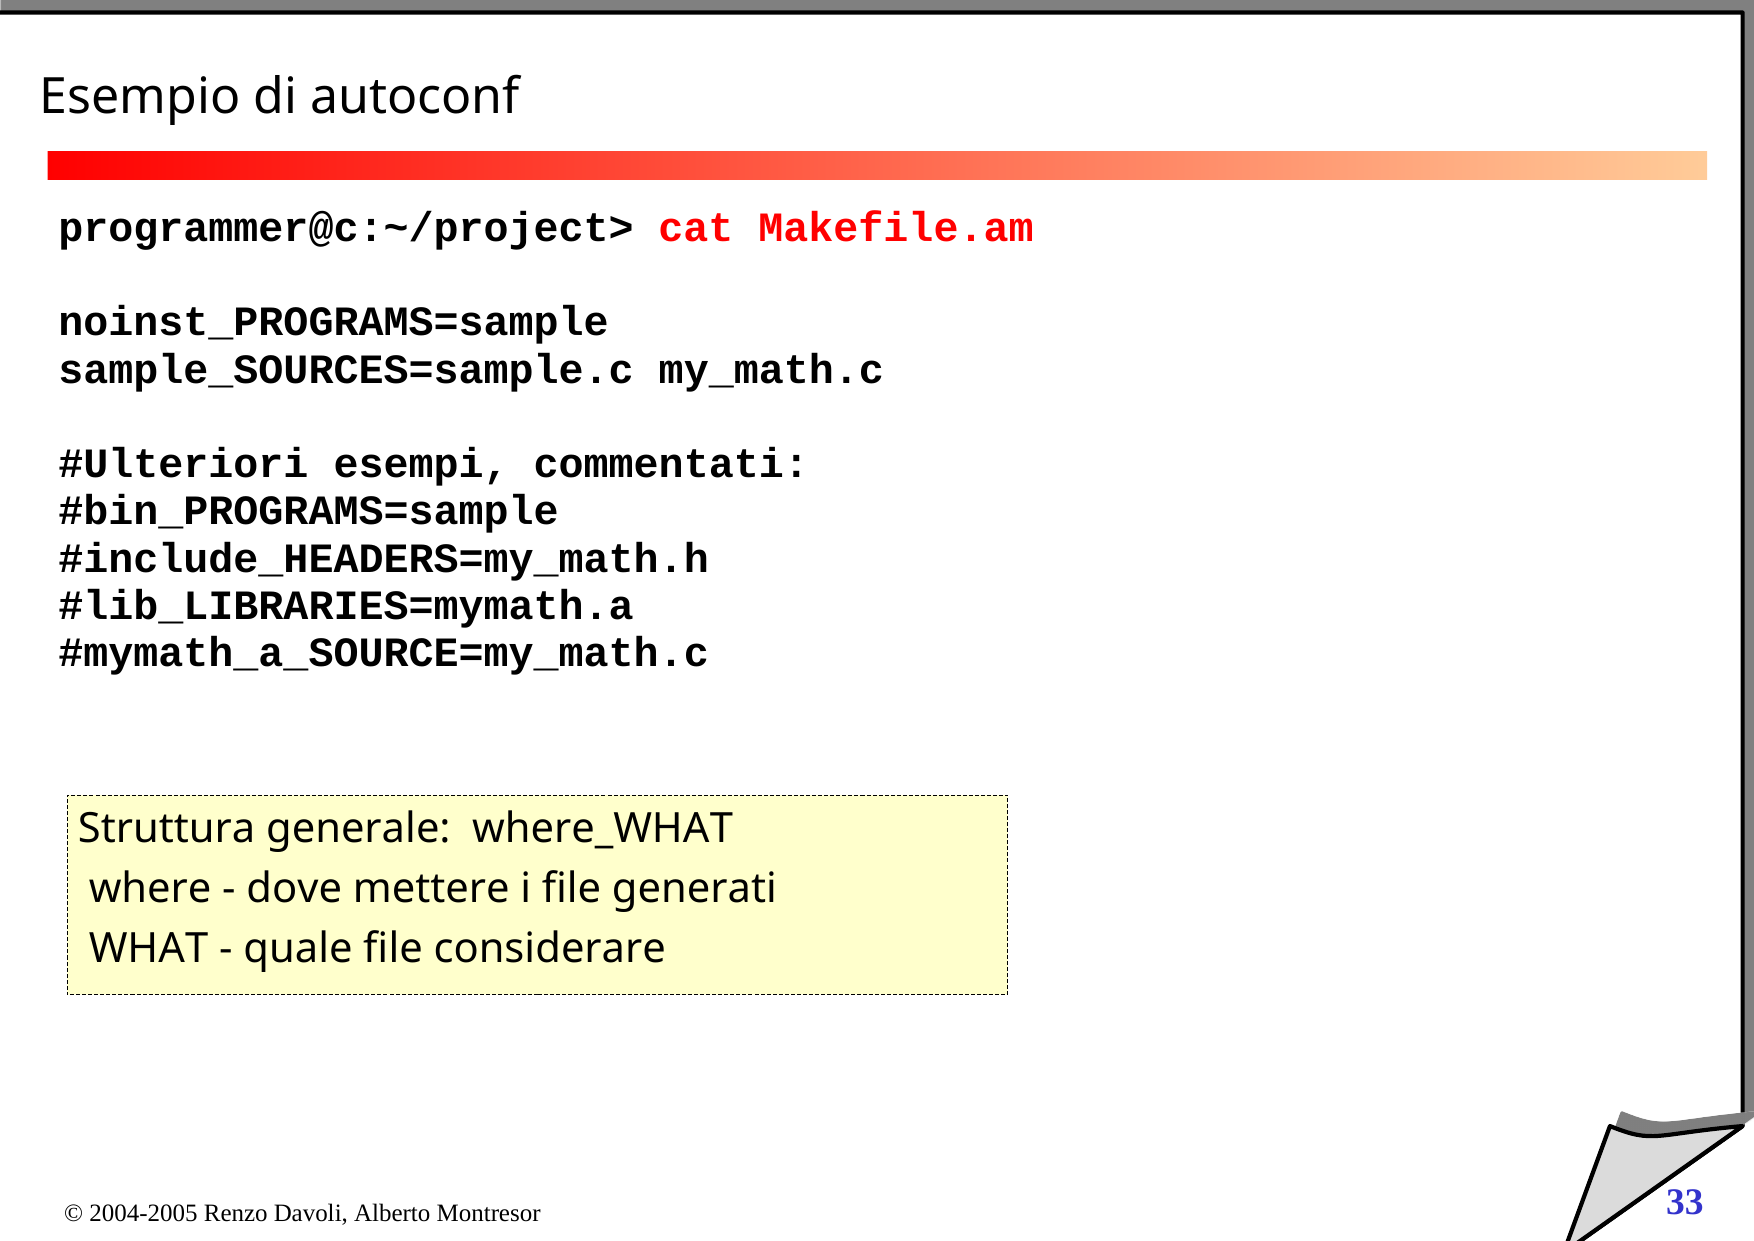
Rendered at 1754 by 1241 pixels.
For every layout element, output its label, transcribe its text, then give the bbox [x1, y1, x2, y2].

text_box Struttura generale: where_WHAT where - dove mettere i file generati WHAT - quale file considerare [67, 795, 1008, 995]
title Esempio di autoconf [40, 49, 1714, 144]
list programmer@c:~/project> cat Makefile.am noinst_PROGRAMS=sample sample_SOURCES=sample.c my_math.c #Ulteriori esempi, commentati: #bin_PROGRAMS=sample #include_HEADERS=my_math.h #lib_LIBRARIES=mymath.a #mymath_a_SOURCE=my_math.c [58, 206, 1696, 815]
